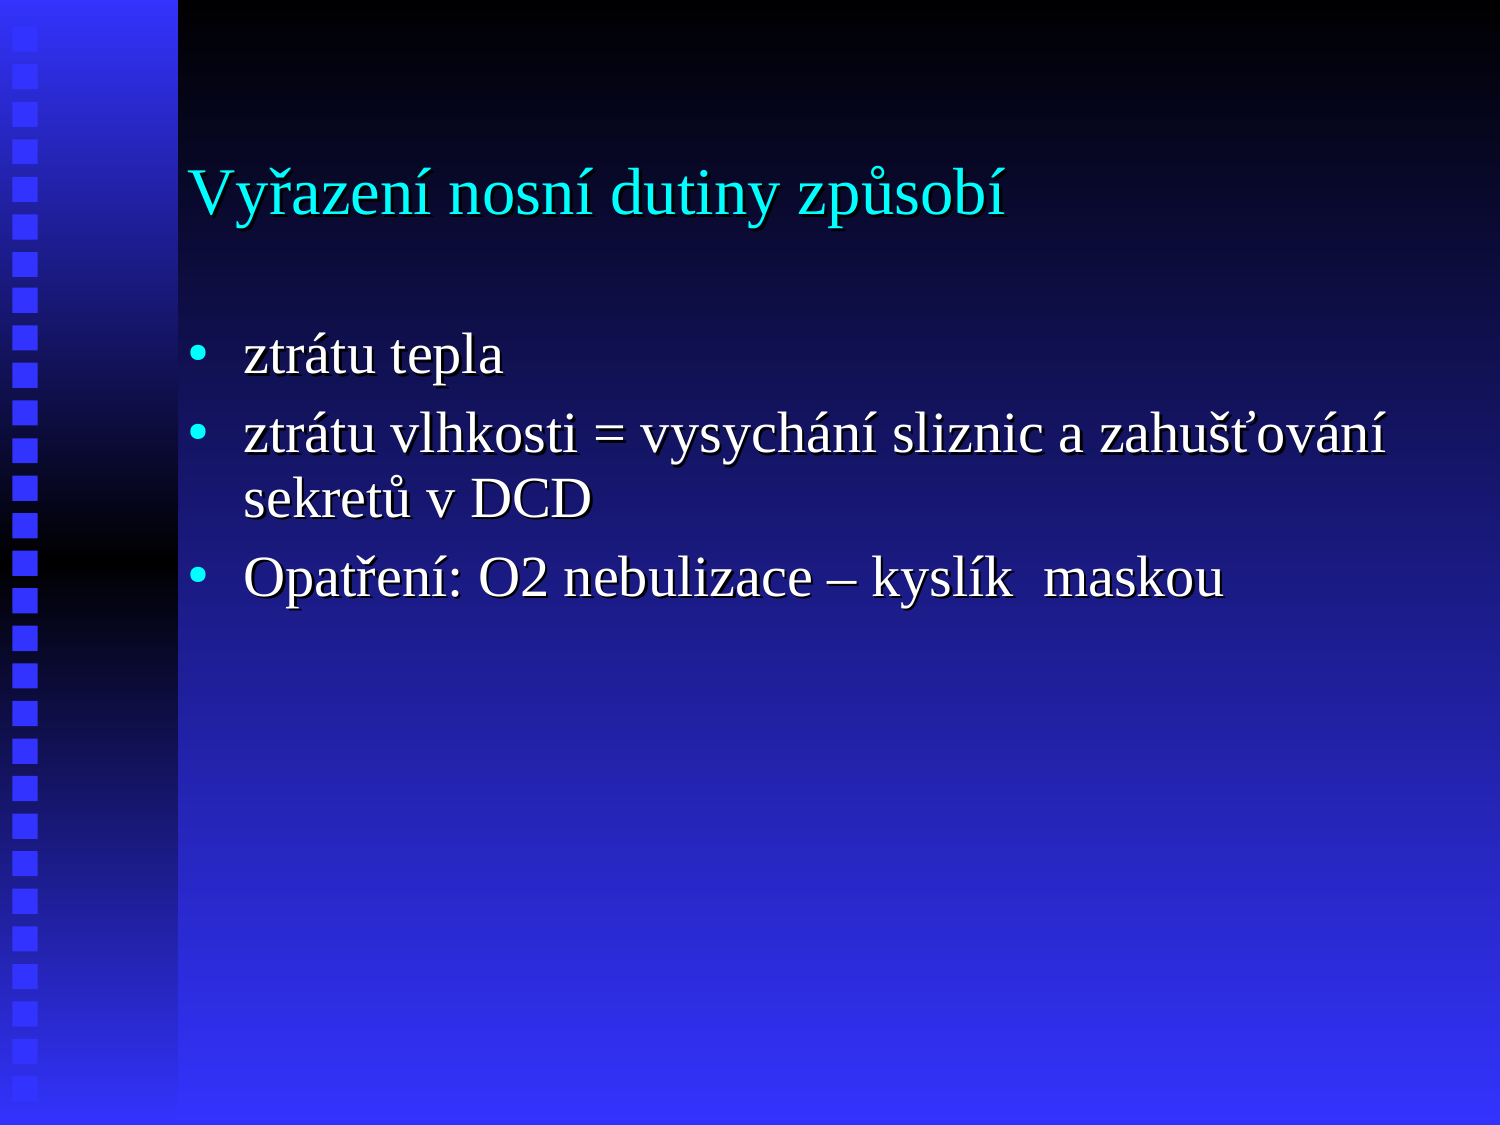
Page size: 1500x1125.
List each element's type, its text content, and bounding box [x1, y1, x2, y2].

title Vyřazení nosní dutiny způsobí [187, 99, 1463, 288]
list ztrátu tepla ztrátu vlhkosti = vysychání sliznic a zahušťování sekretů v DCD Opatření: O2 nebulizace – kyslík maskou [187, 324, 1463, 1001]
